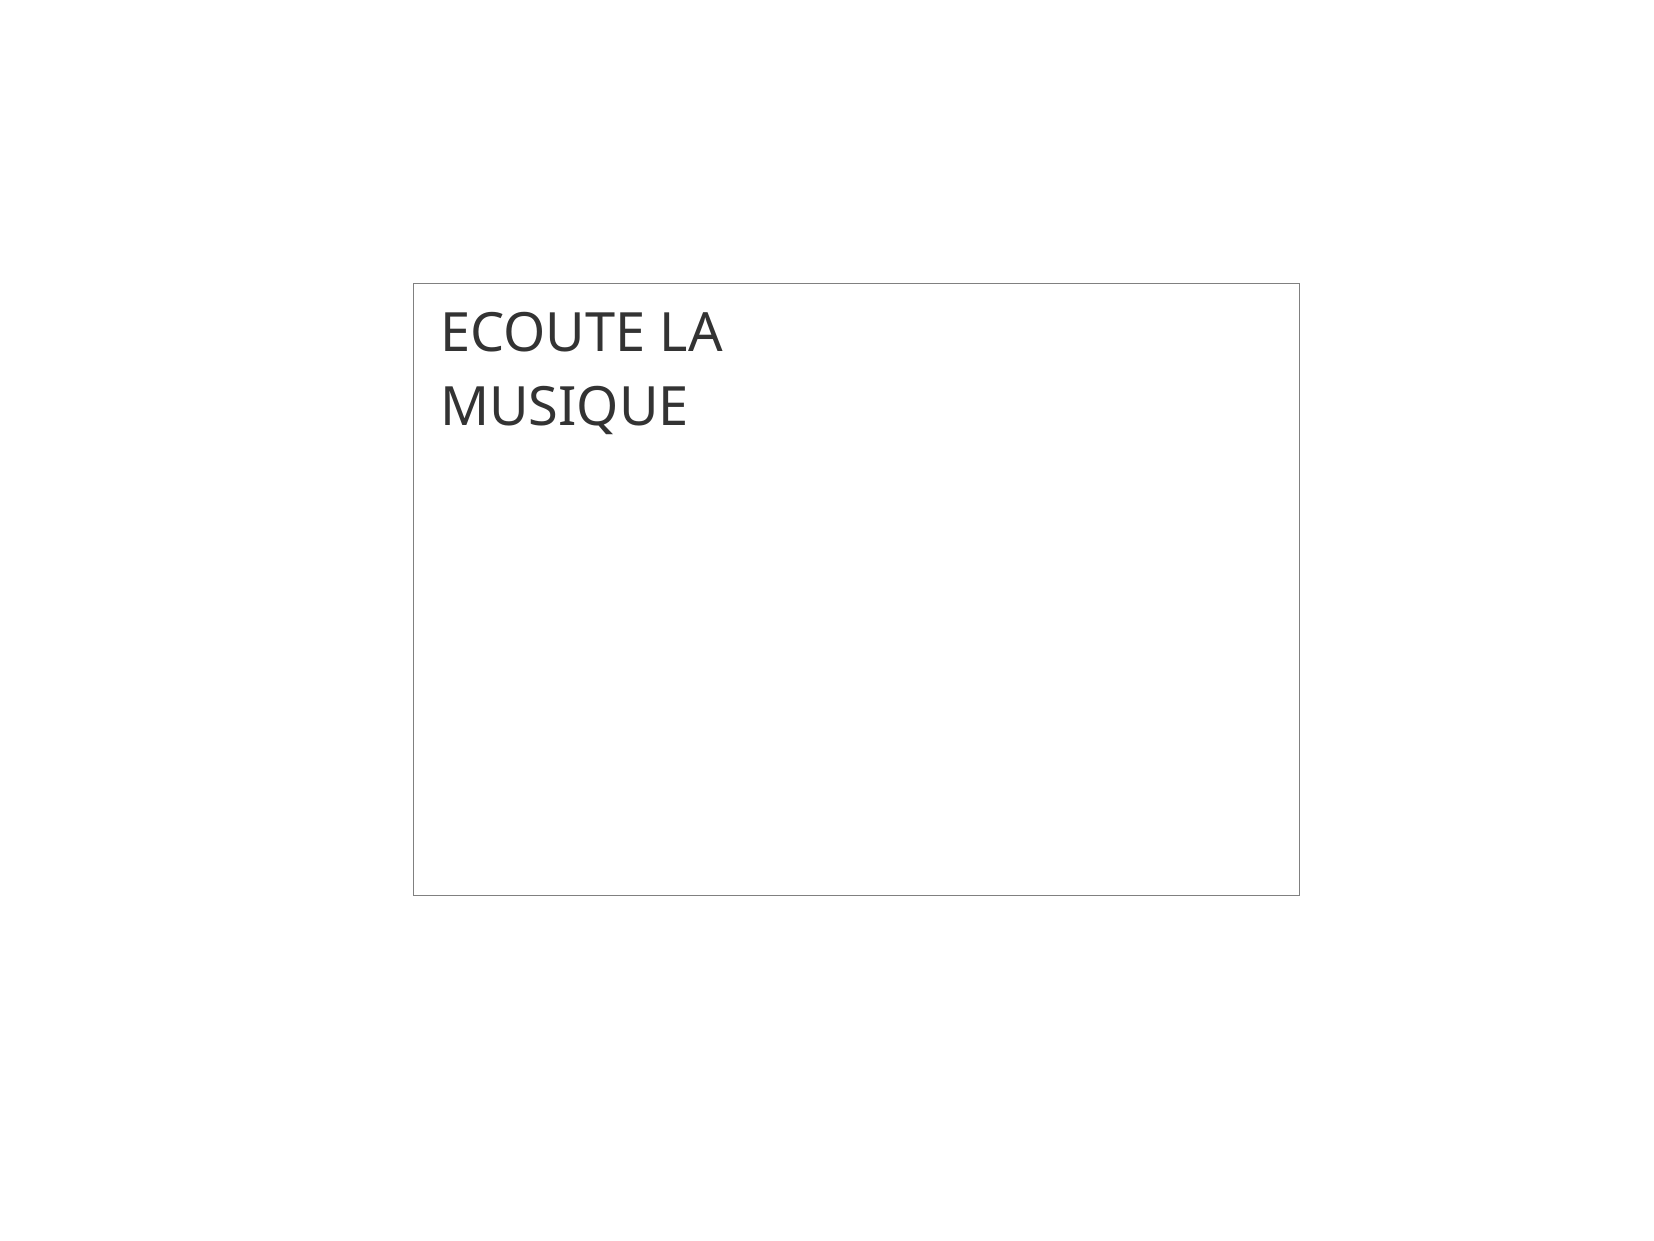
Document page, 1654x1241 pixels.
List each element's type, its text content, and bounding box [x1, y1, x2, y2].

text_box ECOUTE LA MUSIQUE [425, 285, 863, 378]
